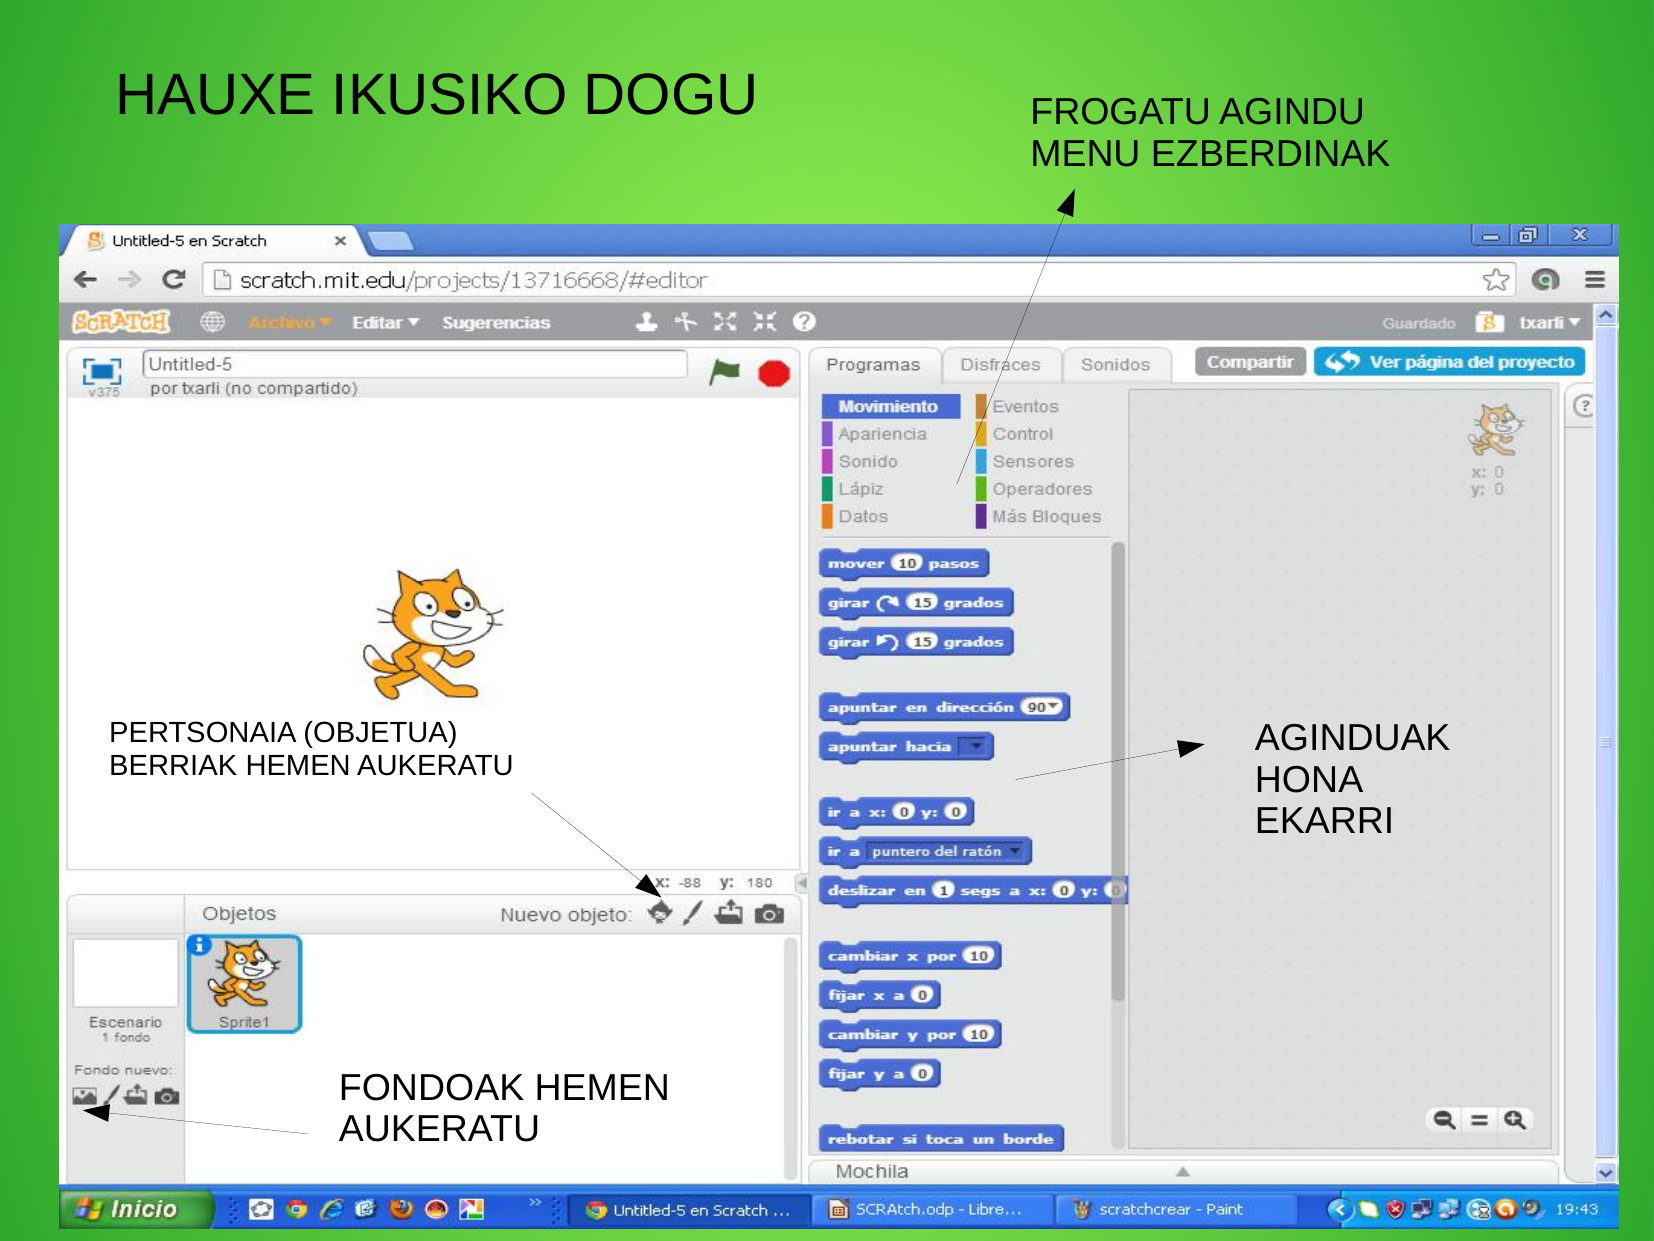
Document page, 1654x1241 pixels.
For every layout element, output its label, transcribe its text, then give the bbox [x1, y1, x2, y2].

text_box AGINDUAK HONA EKARRI [1240, 708, 1524, 850]
text_box FONDOAK HEMEN AUKERATU [324, 1058, 686, 1158]
picture [59, 224, 1619, 1229]
text_box FROGATU AGINDU MENU EZBERDINAK [1015, 82, 1501, 182]
text_box PERTSONAIA (OBJETUA) BERRIAK HEMEN AUKERATU [94, 708, 532, 793]
title HAUXE IKUSIKO DOGU [0, 47, 1004, 142]
